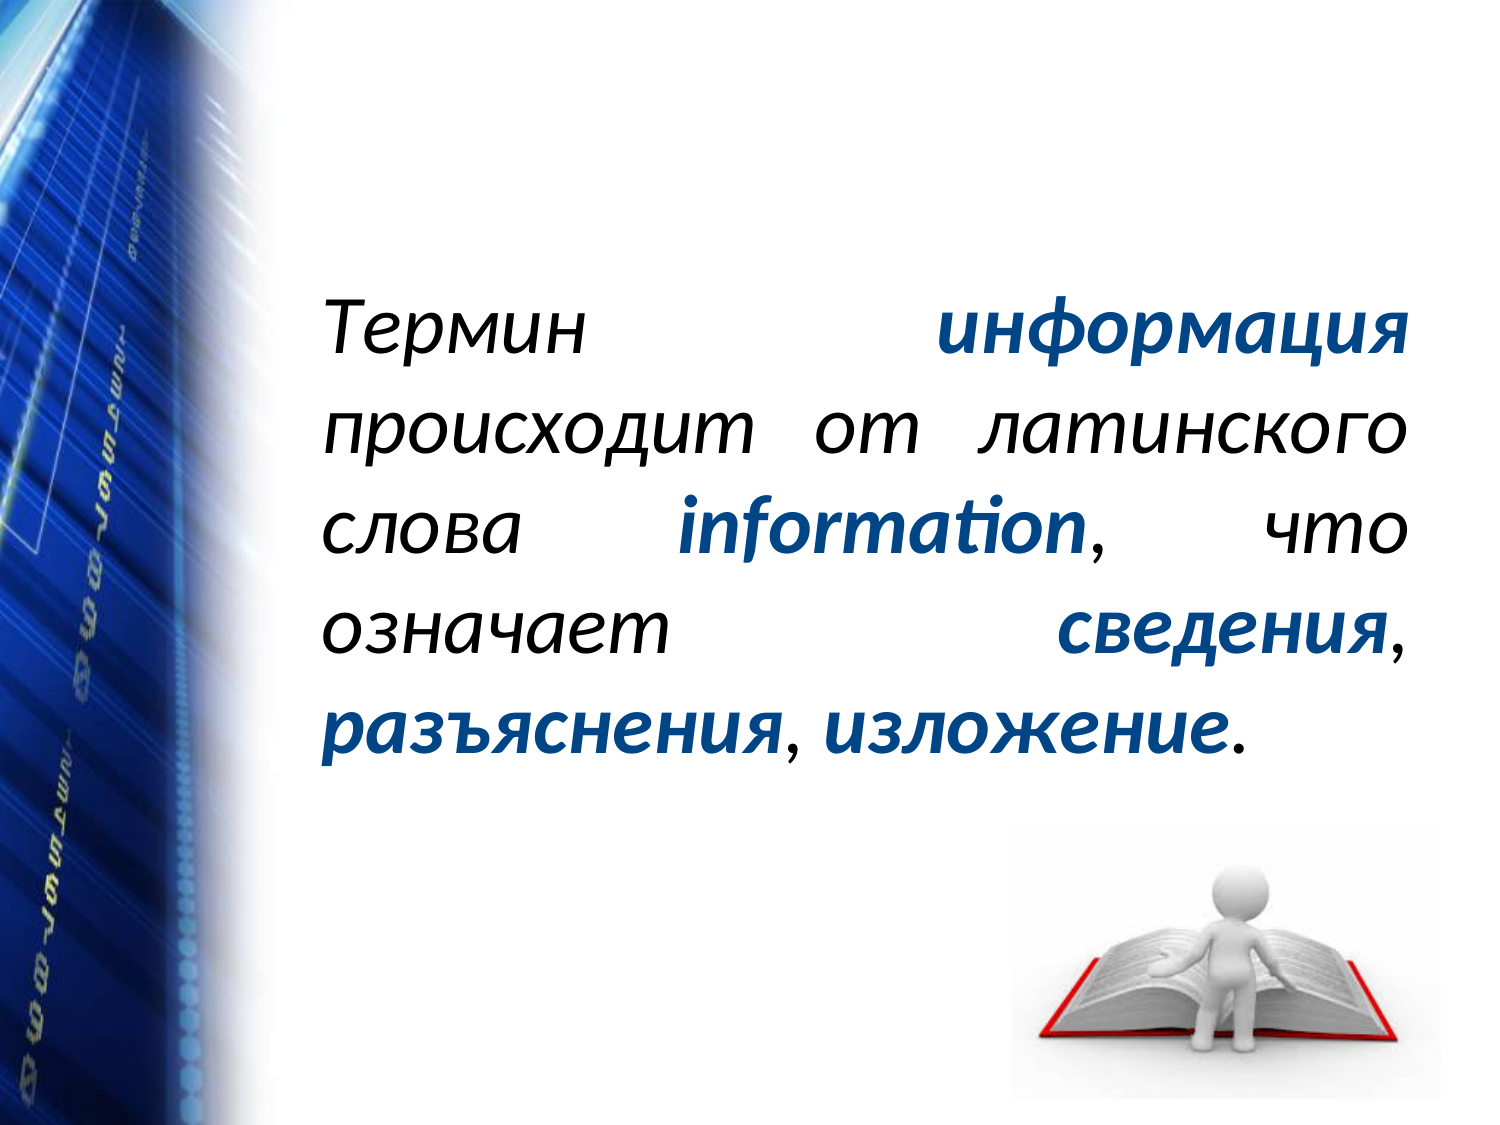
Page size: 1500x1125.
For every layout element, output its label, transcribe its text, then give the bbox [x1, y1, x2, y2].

picture [0, 0, 1500, 1125]
list Термин информация происходит от латинского слова information, что означает сведения, разъяснения, изложение. [307, 262, 1425, 1005]
